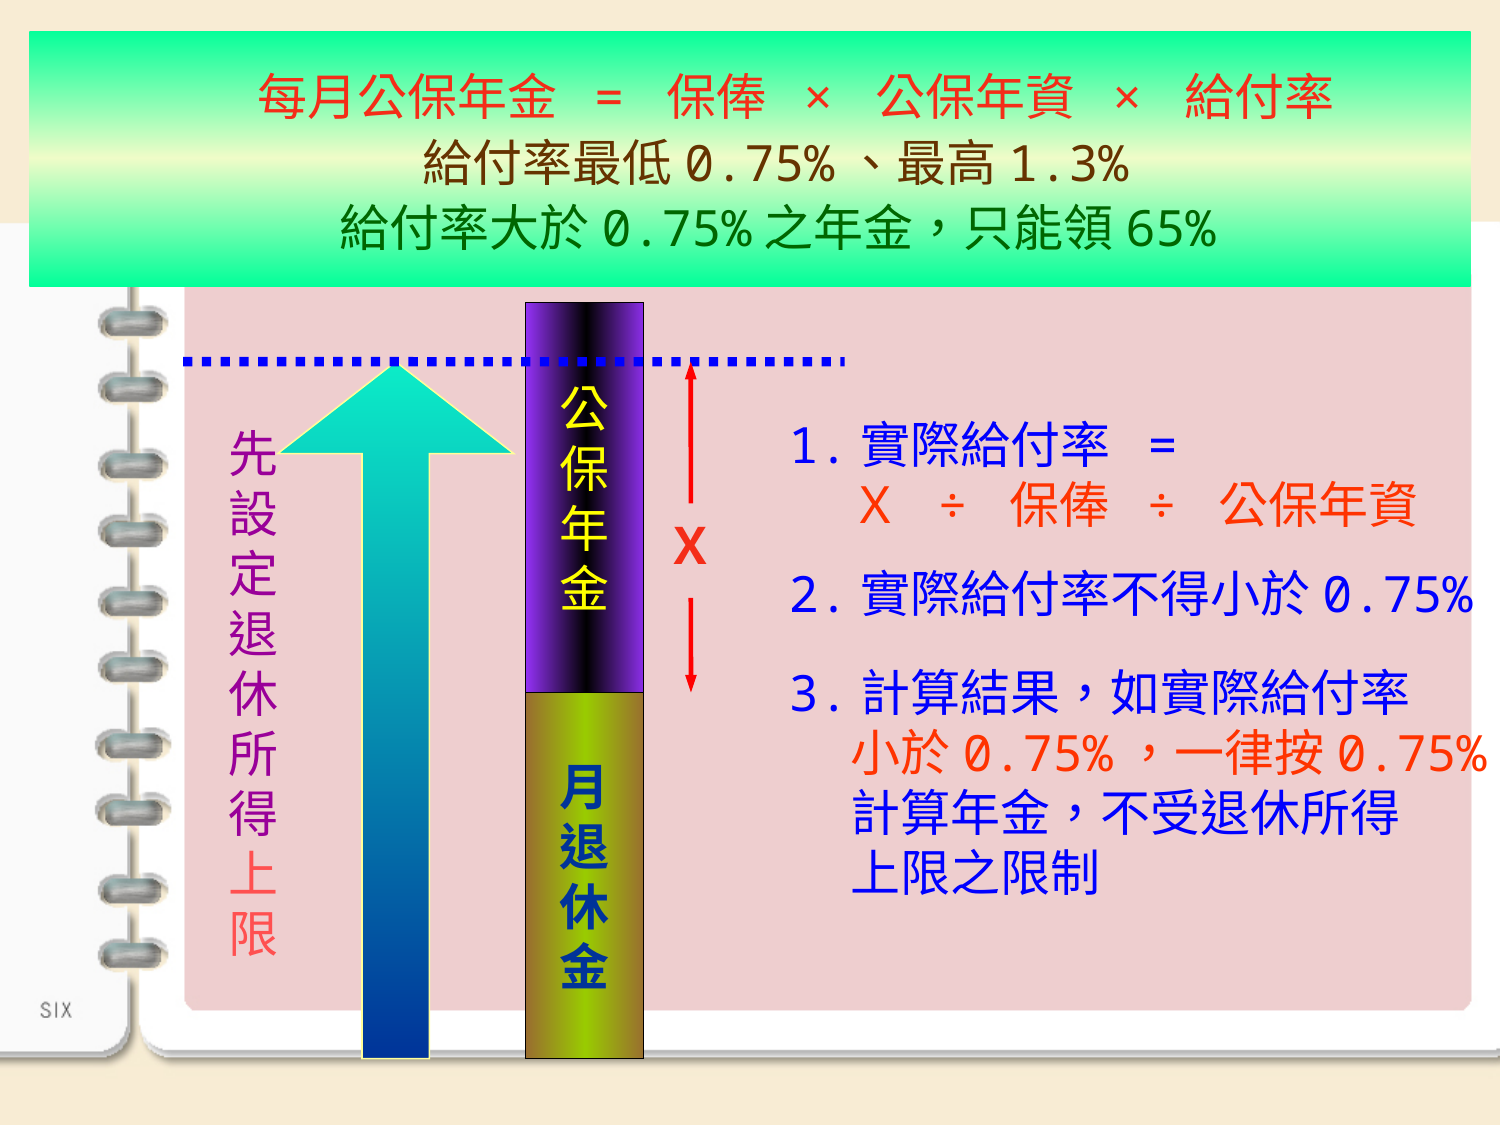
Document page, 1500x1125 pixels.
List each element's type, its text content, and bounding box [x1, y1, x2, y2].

text_box 給付率大於0.75%之年金，只能領65% [325, 185, 1258, 267]
text_box 1.實際給付率 = Ｘ ÷ 保俸 ÷ 公保年資 [774, 409, 1471, 539]
text_box 先 設 定 退 休 所 得 上 限 [195, 397, 313, 988]
text_box 公 保 年 金 [526, 303, 644, 692]
text_box 2.實際給付率不得小於0.75% [774, 551, 1471, 633]
text_box 每月公保年金 = 保俸 × 公保年資 × 給付率 [242, 54, 1305, 137]
text_box [313, 428, 514, 1059]
text_box [29, 31, 1471, 287]
text_box 給付率最低0.75%、最高1.3% [407, 125, 1116, 197]
text_box 月 退 休 金 [526, 693, 644, 1059]
text_box Ｘ [643, 503, 738, 586]
text_box 3.計算結果，如實際給付率 小於0.75%，一律按0.75% 計算年金，不受退休所得 上限之限制 [774, 645, 1447, 917]
